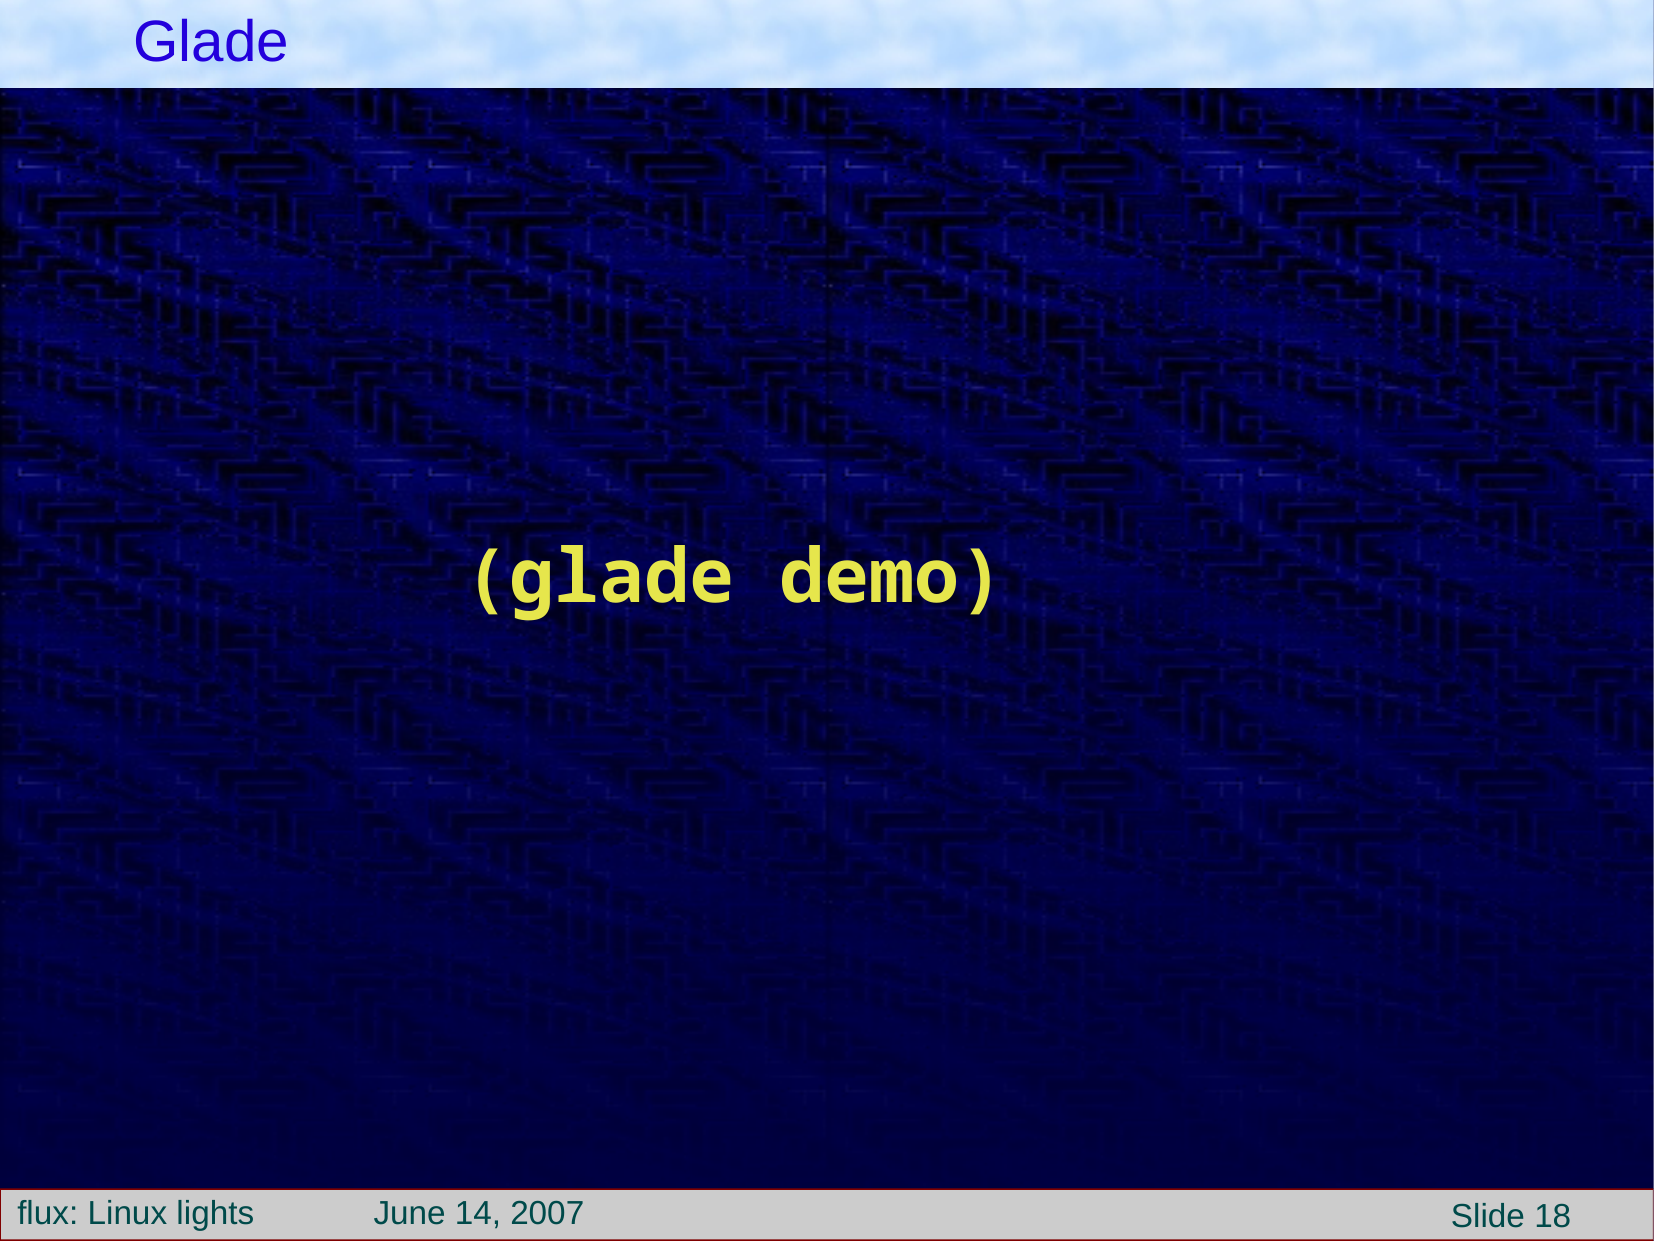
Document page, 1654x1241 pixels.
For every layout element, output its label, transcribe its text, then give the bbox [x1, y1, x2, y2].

picture [0, 88, 1654, 1189]
text_box Glade [0, 0, 1654, 88]
list (glade demo) [370, 520, 1187, 889]
text_box Slide <number> [1436, 1189, 1654, 1241]
text_box [669, 1189, 1436, 1241]
text_box flux: Linux lights June 14, 2007 [2, 1186, 669, 1241]
